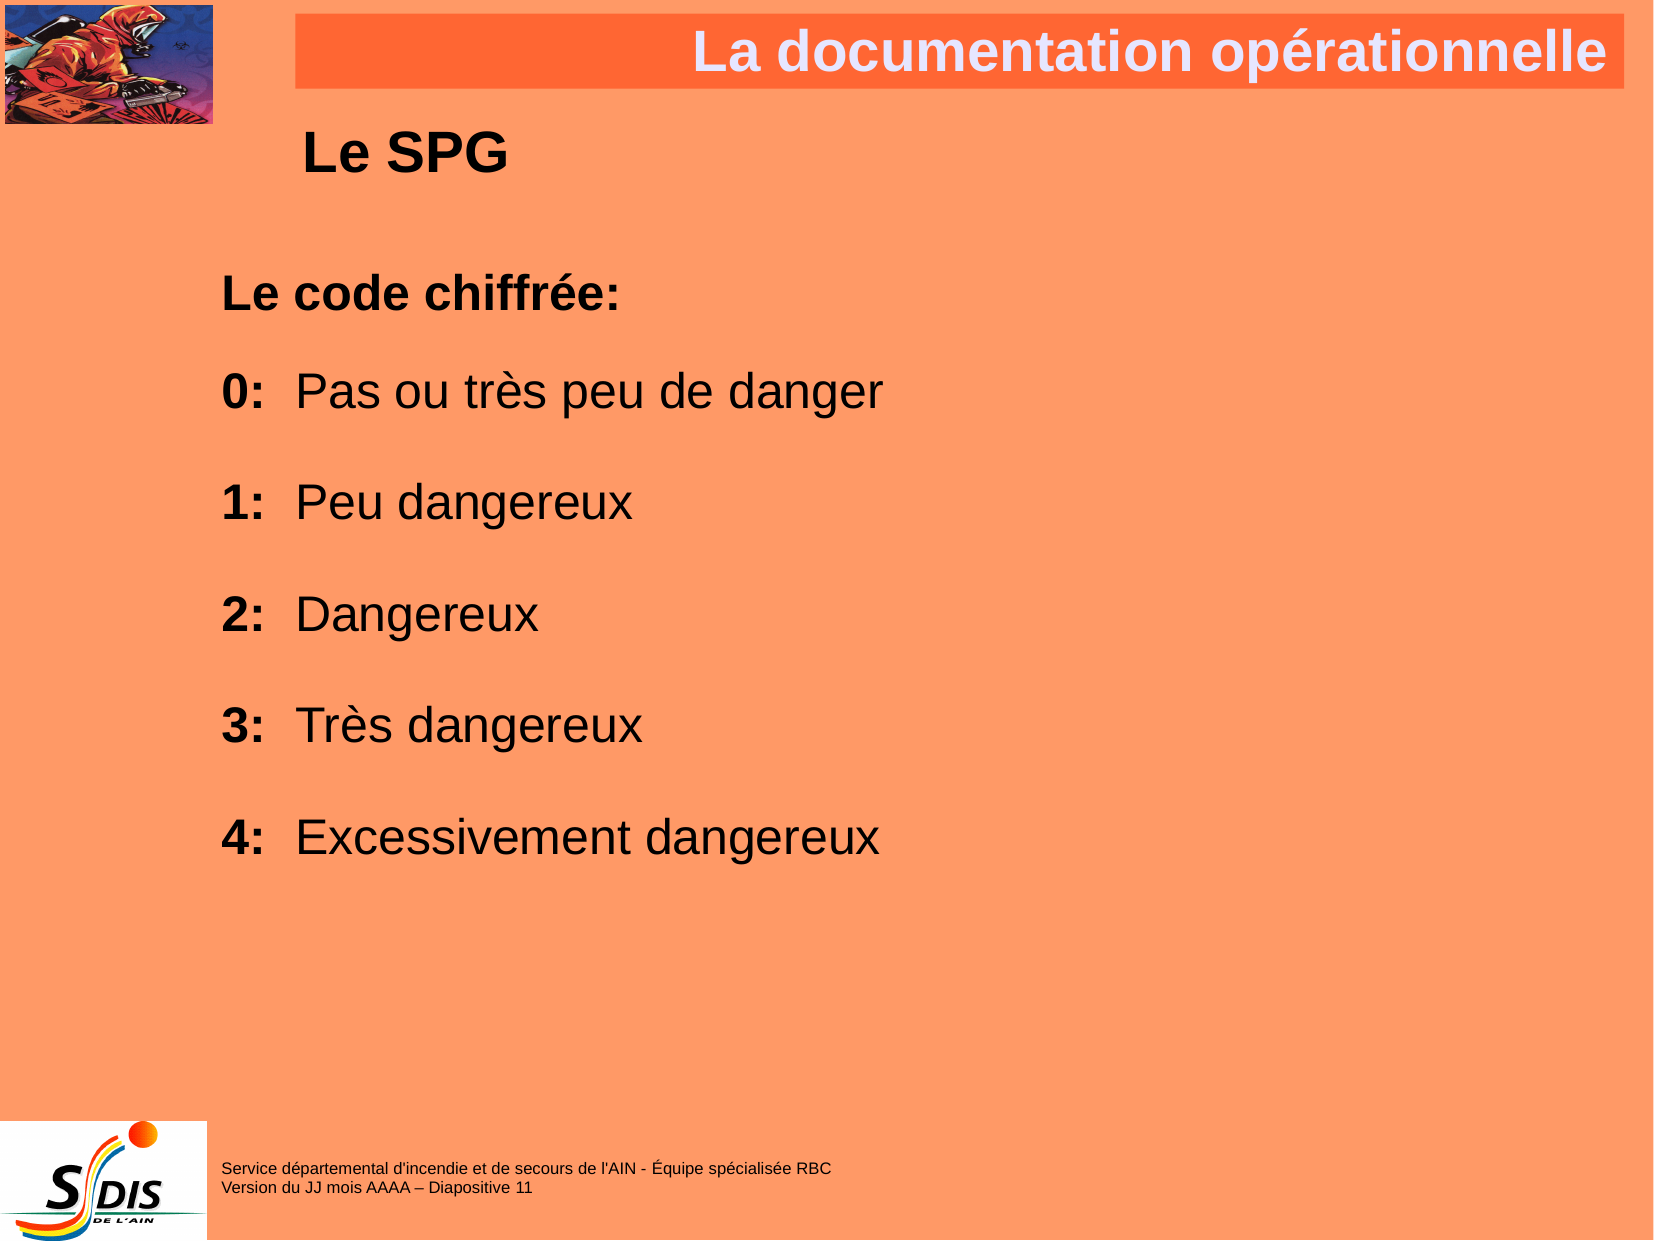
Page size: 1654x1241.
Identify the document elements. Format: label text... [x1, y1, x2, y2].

picture [0, 1121, 207, 1241]
picture [5, 5, 213, 124]
text_box Le code chiffrée: 0: Pas ou très peu de danger 1: Peu dangereux 2: Dangereux 3: Très dangereux 4: Excessivement dangereux [206, 257, 1241, 998]
text_box Le SPG [287, 112, 525, 193]
text_box La documentation opérationnelle [295, 13, 1625, 89]
